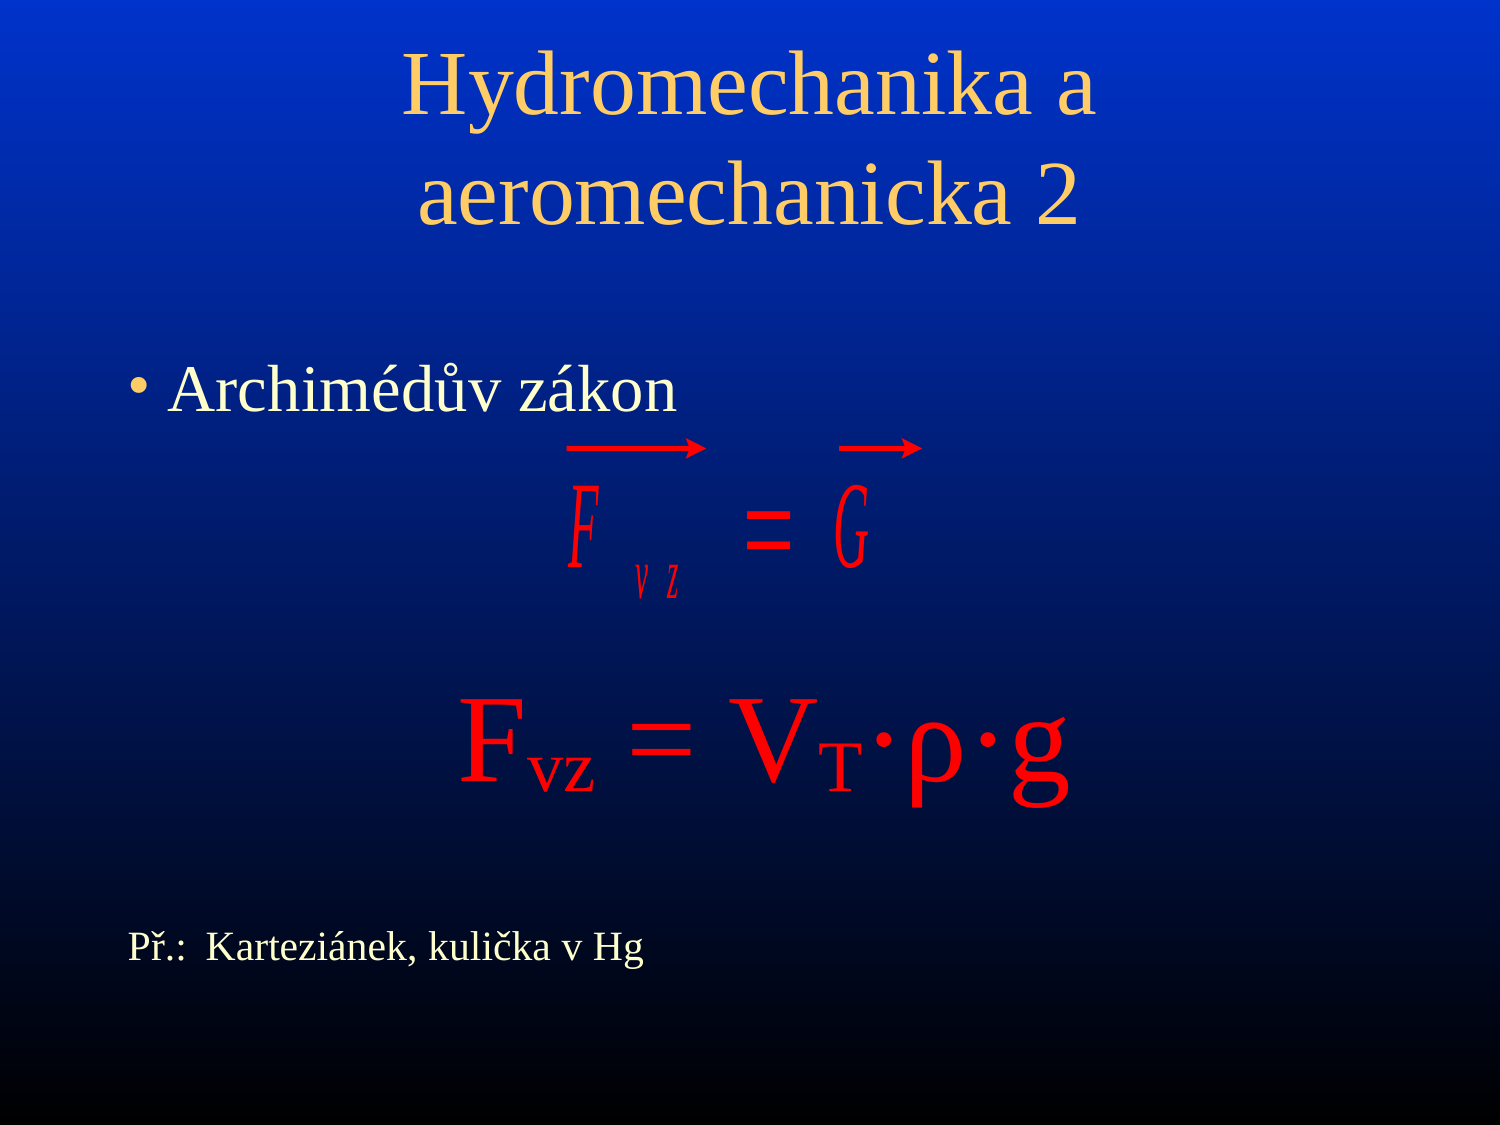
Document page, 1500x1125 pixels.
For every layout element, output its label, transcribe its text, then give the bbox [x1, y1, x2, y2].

list Archimédův zákon Př.: Karteziánek, kulička v Hg [112, 337, 1388, 1013]
chart [545, 412, 951, 630]
title Hydromechanika a aeromechanicka 2 [112, 14, 1388, 250]
text_box Fvz = VT·ρ·g [442, 649, 1093, 857]
